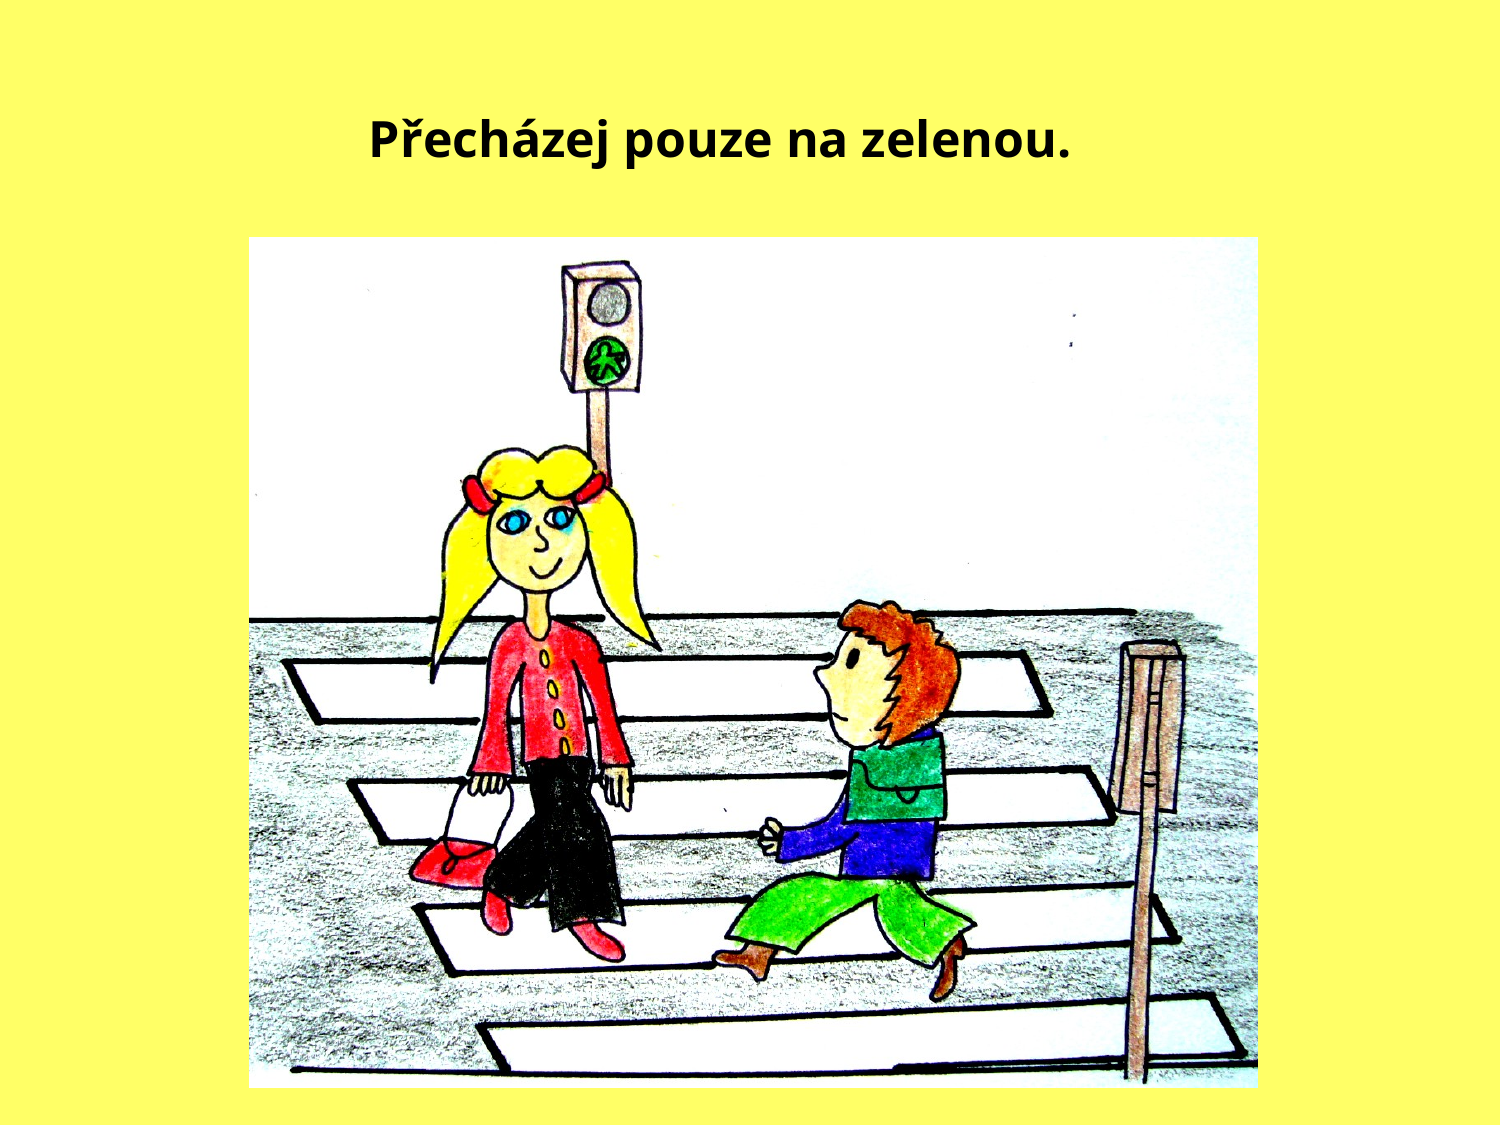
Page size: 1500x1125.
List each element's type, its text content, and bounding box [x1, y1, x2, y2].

picture [249, 237, 1258, 1088]
text_box Přecházej pouze na zelenou. [354, 99, 1087, 176]
